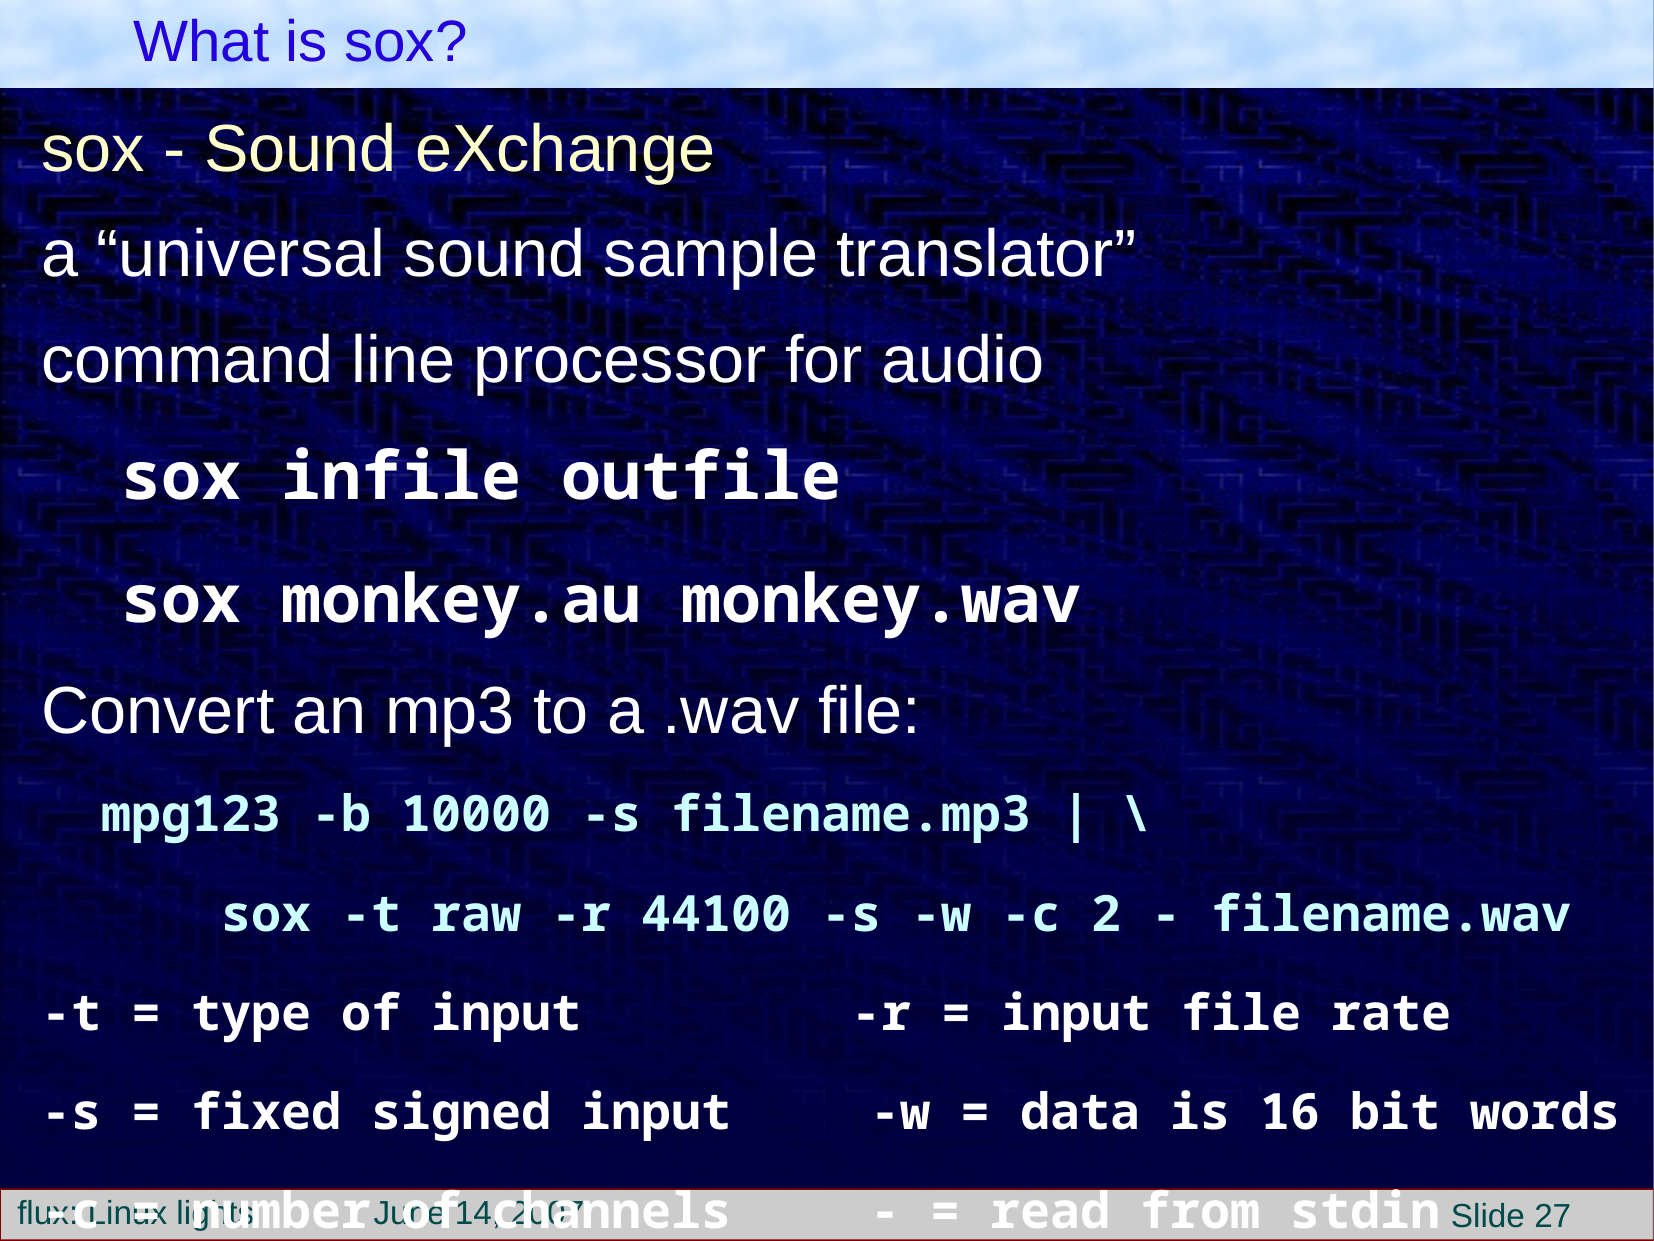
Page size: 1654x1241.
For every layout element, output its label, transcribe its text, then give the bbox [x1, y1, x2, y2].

picture [0, 88, 1654, 1189]
list sox - Sound eXchange a “universal sound sample translator” command line processor for audio sox infile outfile sox monkey.au monkey.wav Convert an mp3 to a .wav file: mpg123 -b 10000 -s filename.mp3 | \ sox -t raw -r 44100 -s -w -c 2 - filename.wav -t = type of input -r = input file rate -s = fixed signed input -w = data is 16 bit words -c = number of channels - = read from stdin [41, 109, 1629, 1185]
text_box [713, 1189, 1436, 1241]
text_box What is sox? [0, 0, 1654, 88]
text_box Slide <number> [1436, 1189, 1654, 1241]
text_box flux: Linux lights June 14, 2007 [2, 1186, 713, 1241]
